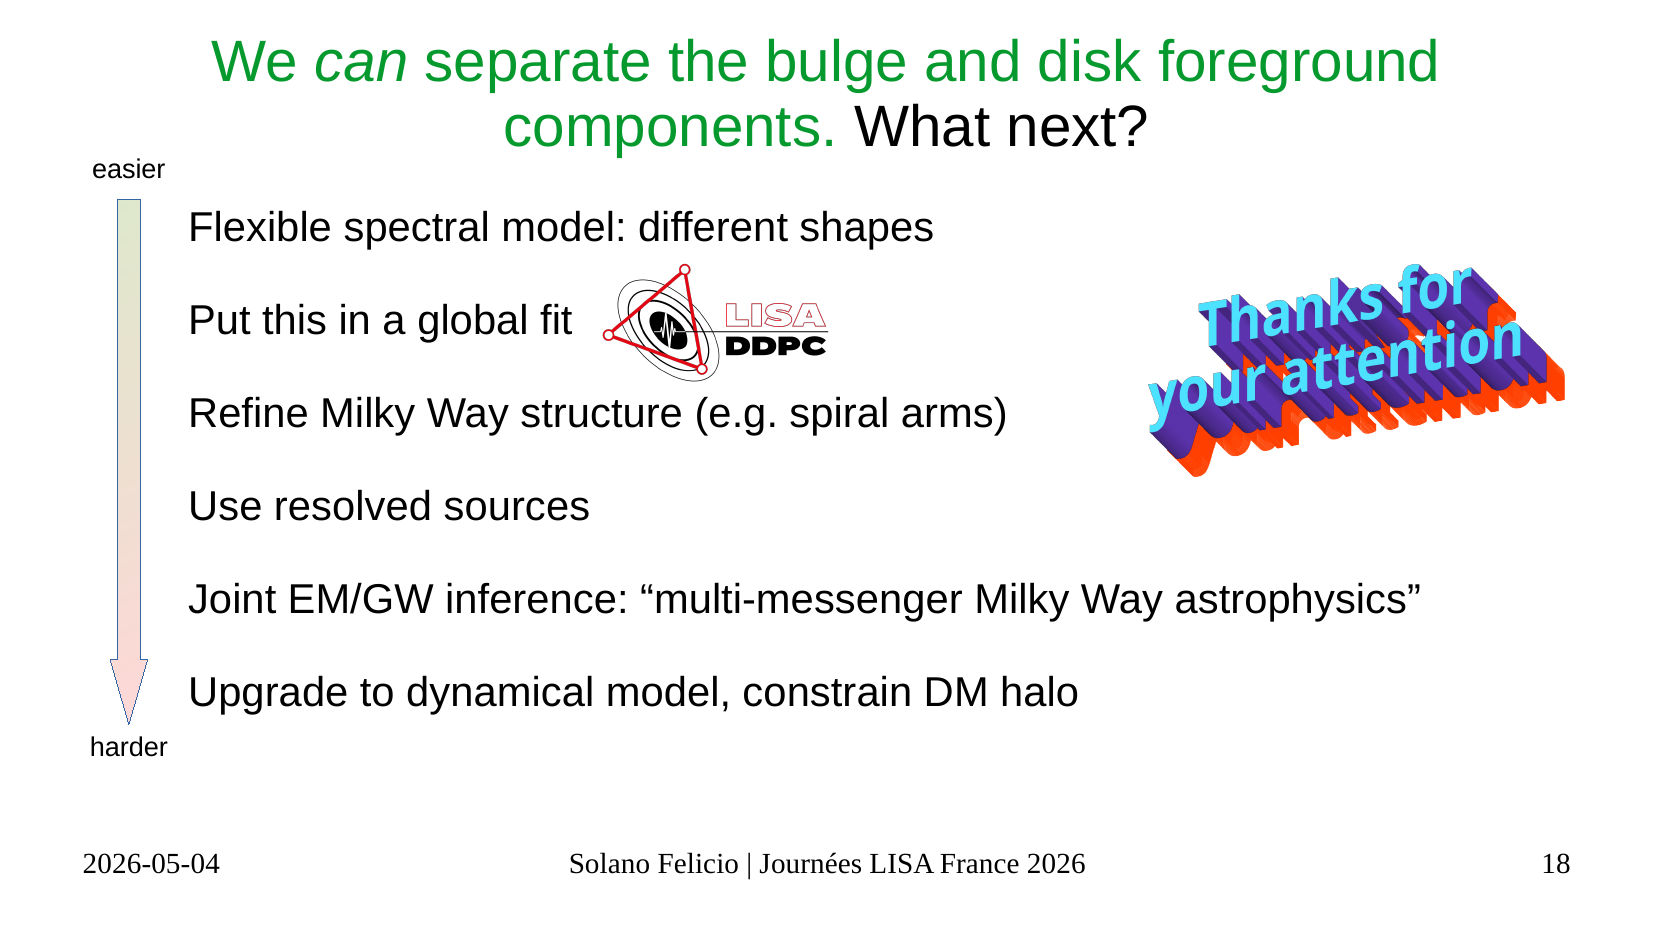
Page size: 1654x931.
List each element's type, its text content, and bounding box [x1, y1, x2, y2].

title We can separate the bulge and disk foreground components. What next? [82, 28, 1571, 150]
text_box harder [75, 724, 183, 771]
text_box easier [77, 146, 181, 192]
text_box Flexible spectral model: different shapes Put this in a global fit Refine Milky Way structure (e.g. spiral arms) Use resolved sources Joint EM/GW inference: “multi-messenger Milky Way astrophysics” Upgrade to dynamical model, constrain DM halo [173, 150, 1599, 826]
text_box [110, 199, 148, 724]
picture [584, 250, 847, 395]
